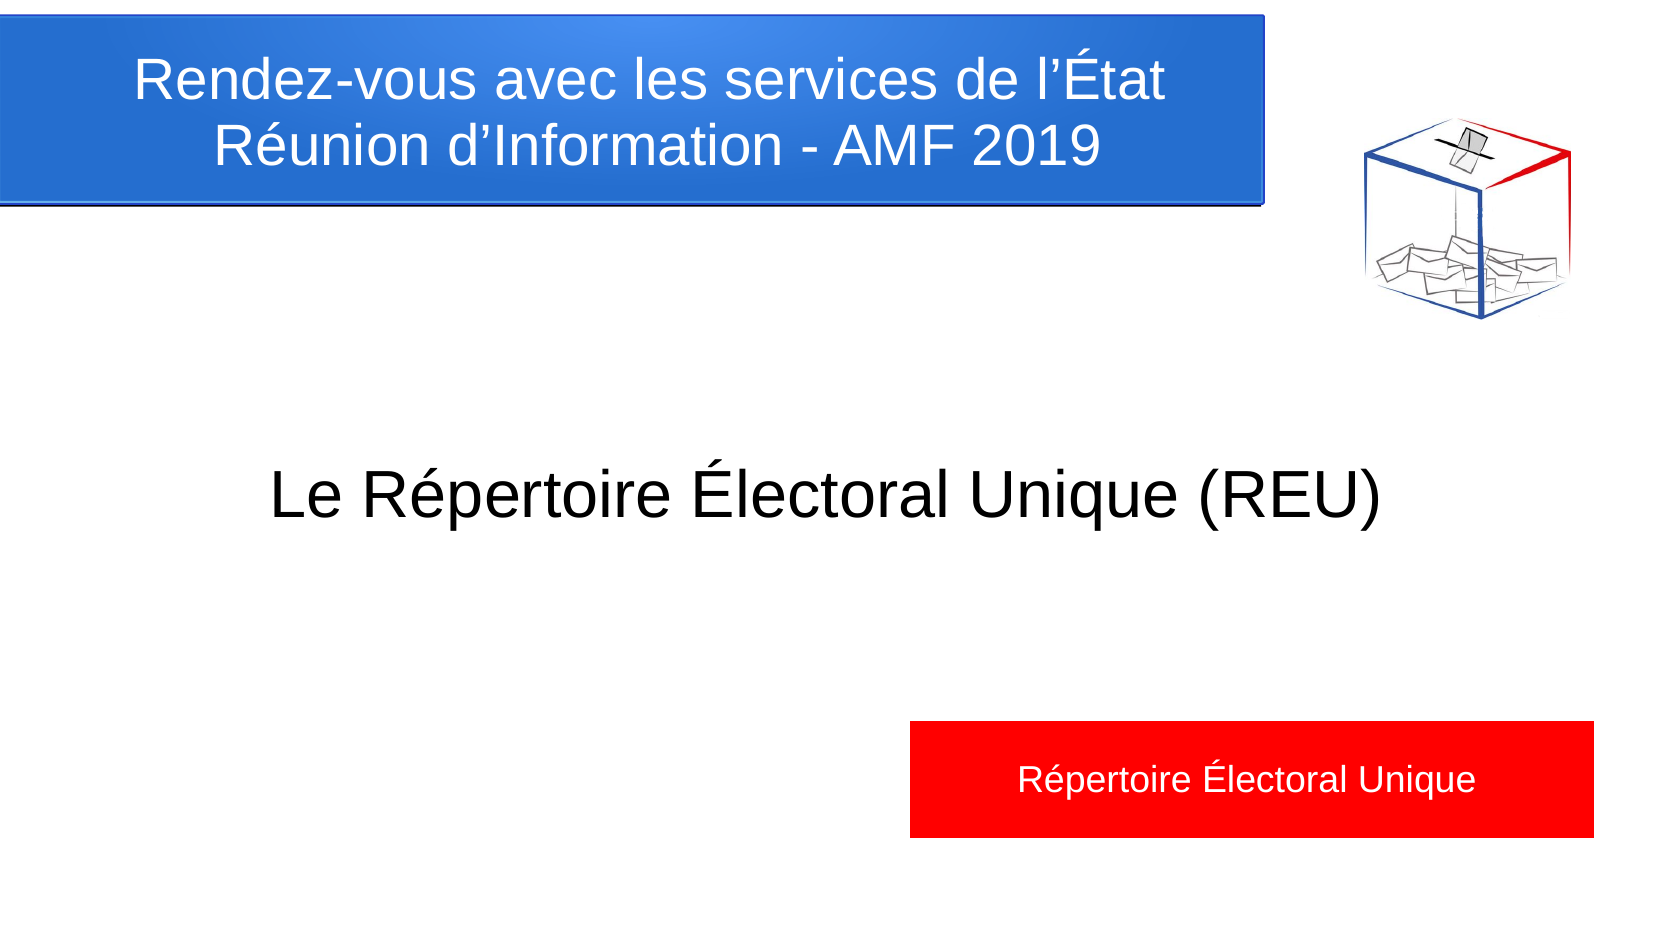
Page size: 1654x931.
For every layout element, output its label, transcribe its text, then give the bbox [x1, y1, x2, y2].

title Rendez-vous avec les services de l’État Réunion d’Information - AMF 2019 [82, 35, 1235, 189]
text_box Répertoire Électoral Unique [909, 720, 1595, 839]
picture [1364, 118, 1571, 329]
subtitle Le Répertoire Électoral Unique (REU) [82, 224, 1571, 764]
